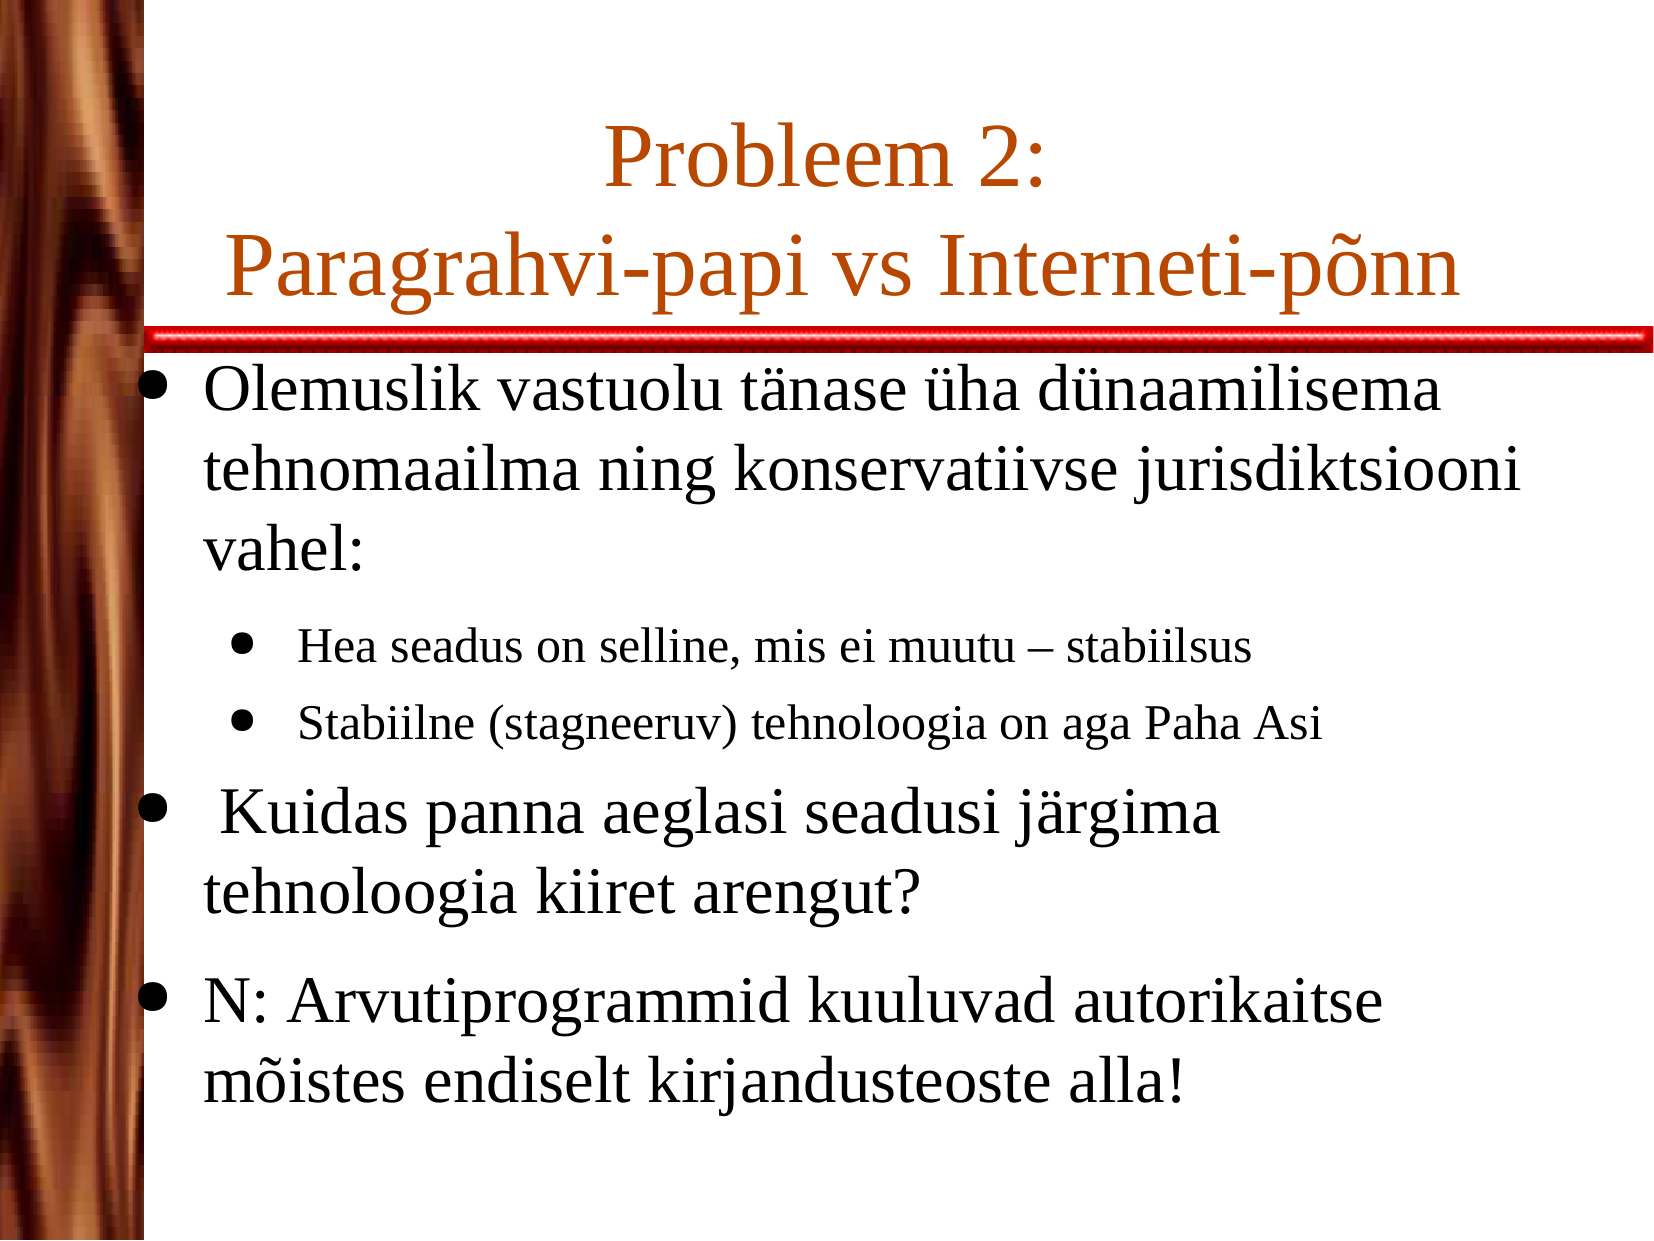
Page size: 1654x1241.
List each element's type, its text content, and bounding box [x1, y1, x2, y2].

title Probleem 2: Paragrahvi-papi vs Interneti-põnn [121, 100, 1533, 312]
list Olemuslik vastuolu tänase üha dünaamilisema tehnomaailma ning konservatiivse jurisdiktsiooni vahel: Hea seadus on selline, mis ei muutu – stabiilsus Stabiilne (stagneeruv) tehnoloogia on aga Paha Asi Kuidas panna aeglasi seadusi järgima tehnoloogia kiiret arengut? N: Arvutiprogrammid kuuluvad autorikaitse mõistes endiselt kirjandusteoste alla! [121, 344, 1533, 1126]
picture [0, 0, 1654, 1240]
